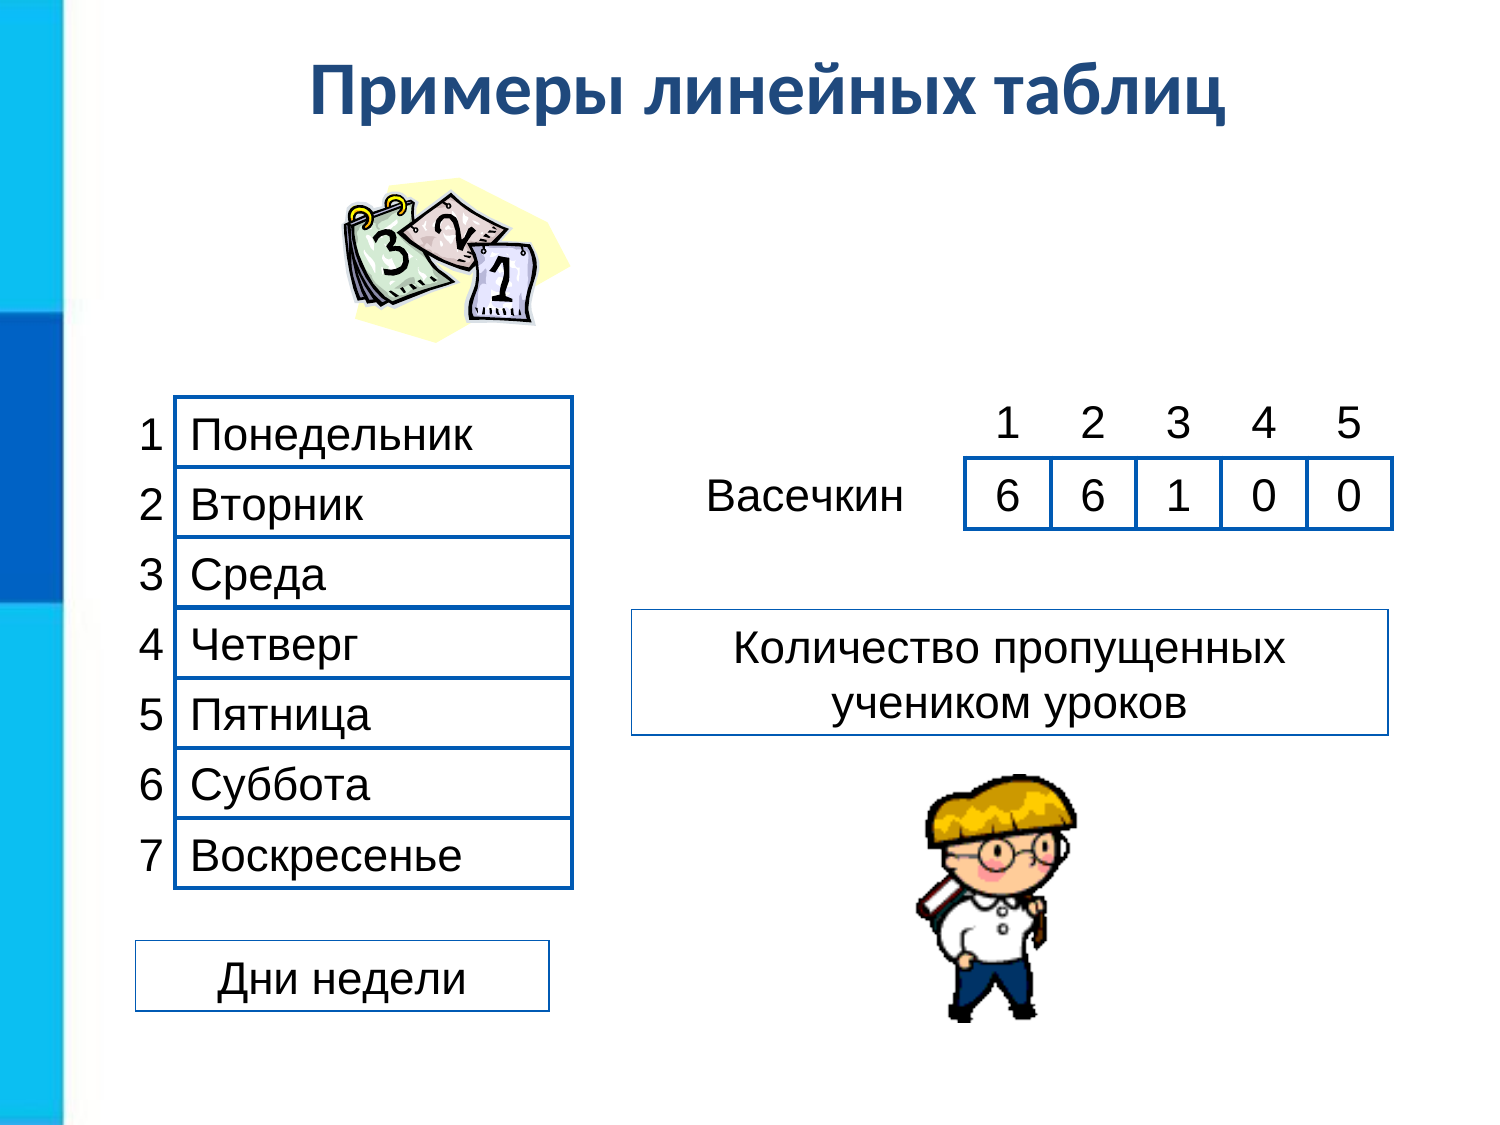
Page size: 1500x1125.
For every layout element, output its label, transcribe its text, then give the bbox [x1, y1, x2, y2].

table_cell Четверг [177, 610, 570, 676]
table_header 3 [1138, 387, 1219, 456]
table_header Понедельник [177, 399, 570, 465]
table_header 1 [967, 387, 1049, 456]
table_header [693, 387, 963, 456]
table_cell 6 [126, 750, 173, 816]
table_cell 5 [126, 680, 173, 746]
table_header 2 [1053, 387, 1134, 456]
table_cell 6 [967, 460, 1049, 527]
text_box Примеры линейных таблиц [112, 30, 1425, 138]
table_header 5 [1309, 387, 1390, 456]
table_cell Вторник [177, 469, 570, 535]
table_header 4 [1223, 387, 1305, 456]
table_cell 4 [126, 610, 173, 676]
text_box Дни недели [135, 940, 549, 1012]
table_cell 2 [126, 469, 173, 535]
table_cell Среда [177, 539, 570, 605]
table_cell 6 [1053, 460, 1134, 527]
table_cell 0 [1309, 460, 1390, 527]
picture [0, 0, 1500, 1125]
table_cell 0 [1223, 460, 1305, 527]
table_header 1 [126, 399, 173, 465]
text_box Количество пропущенных учеником уроков [631, 609, 1388, 736]
table_cell Пятница [177, 680, 570, 746]
table_cell 7 [126, 820, 173, 886]
table_cell Васечкин [693, 460, 963, 527]
table_cell Воскресенье [177, 820, 570, 886]
table_cell Суббота [177, 750, 570, 816]
table_cell 1 [1138, 460, 1219, 527]
table_cell 3 [126, 539, 173, 605]
